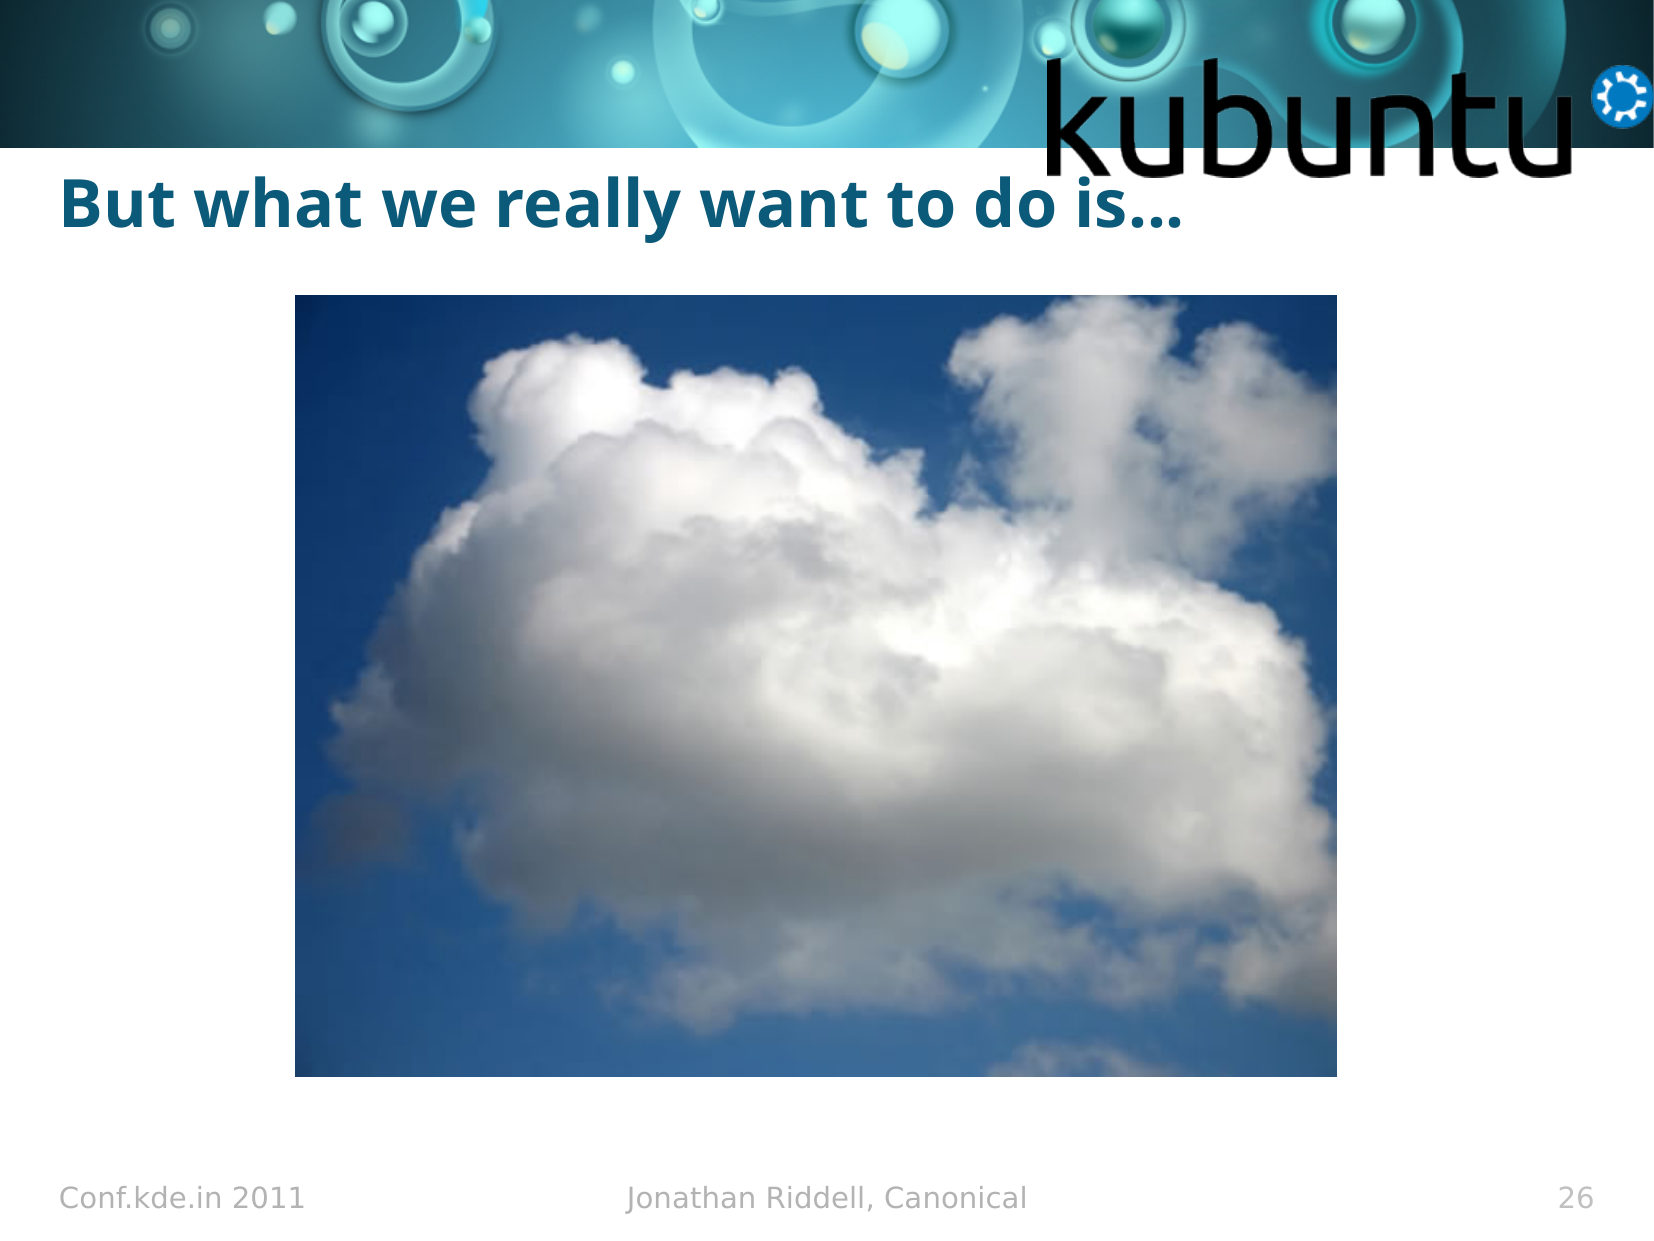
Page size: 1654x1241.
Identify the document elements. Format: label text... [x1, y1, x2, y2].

picture [0, 0, 1654, 178]
picture [295, 295, 1337, 1077]
title But what we really want to do is... [59, 164, 1595, 240]
